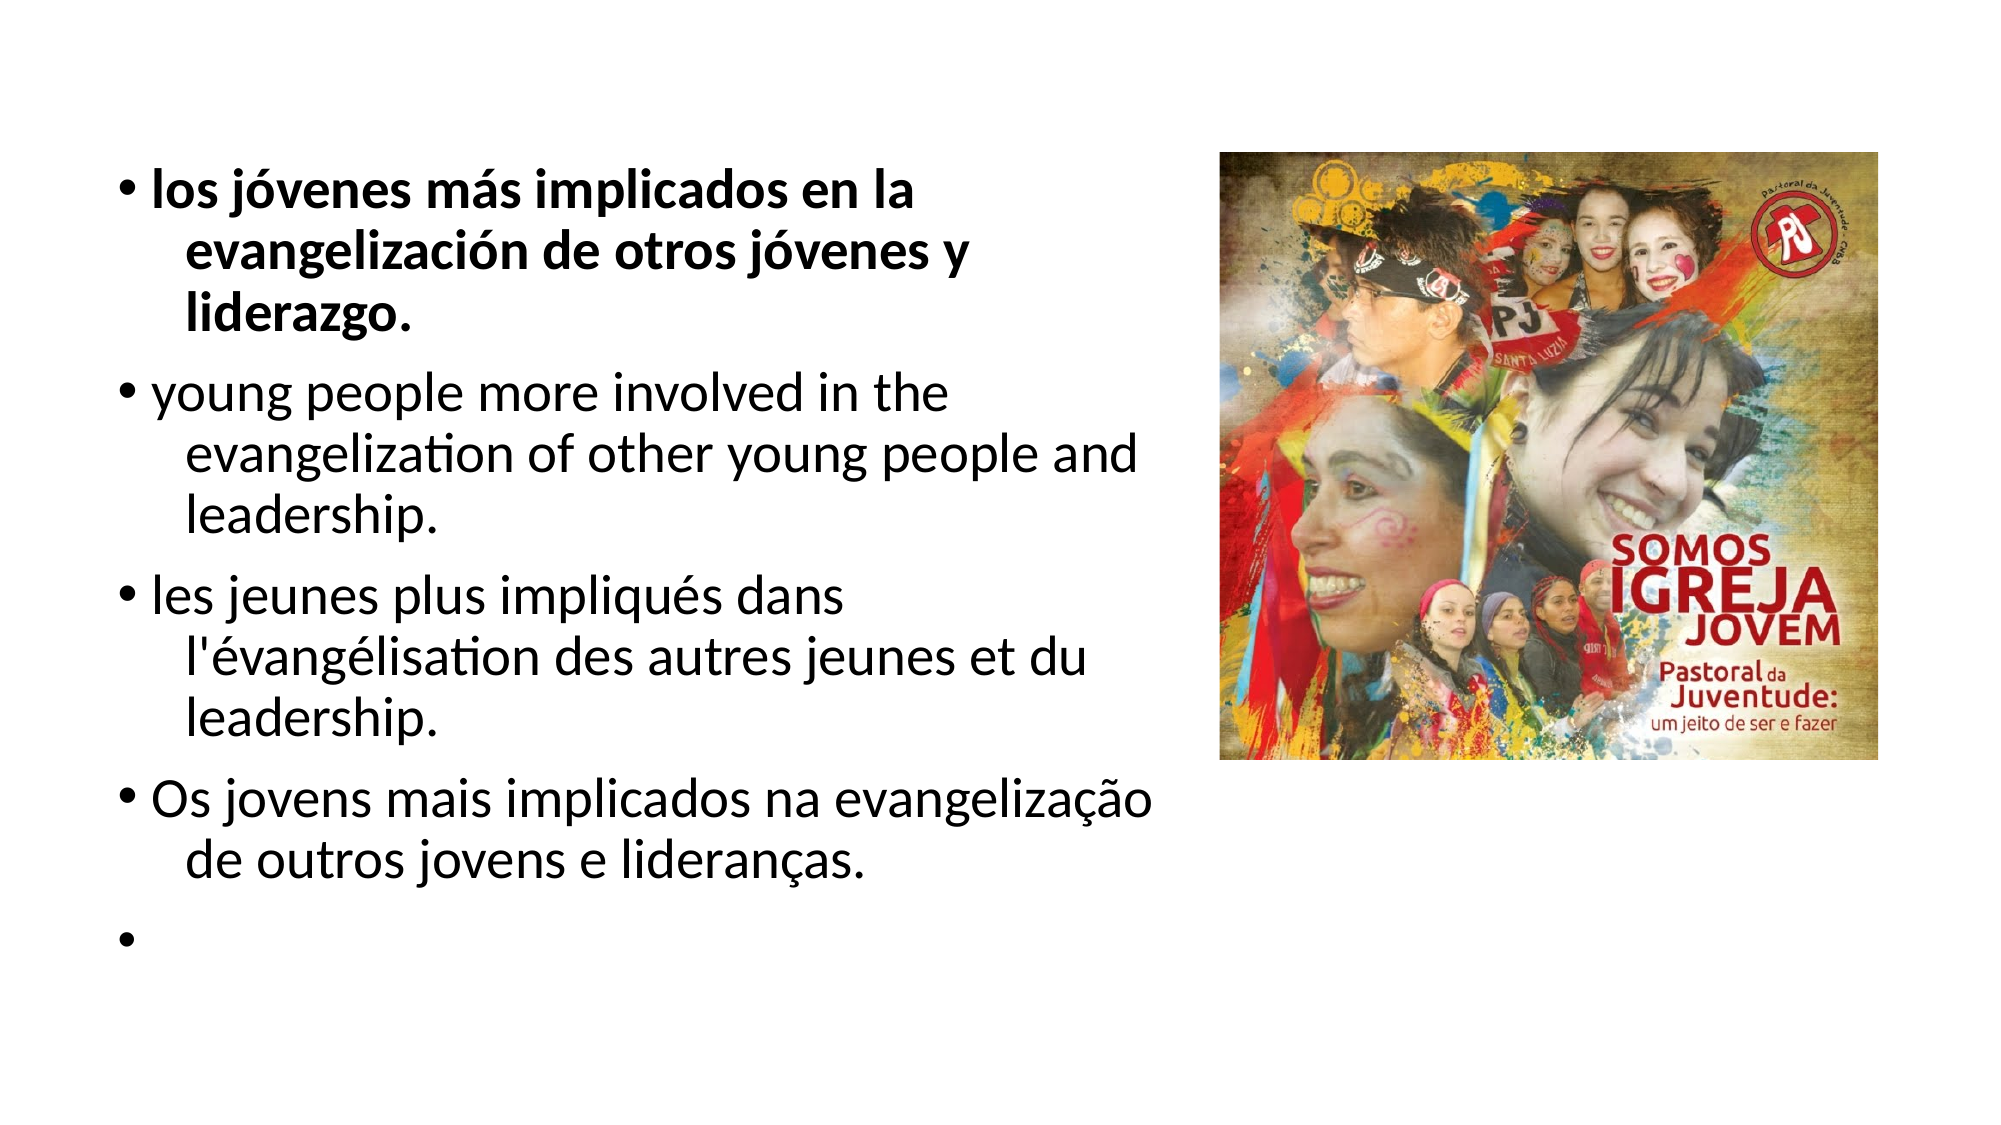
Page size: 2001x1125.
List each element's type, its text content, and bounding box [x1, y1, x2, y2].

list los jóvenes más implicados en la evangelización de otros jóvenes y liderazgo. young people more involved in the evangelization of other young people and leadership. les jeunes plus impliqués dans l'évangélisation des autres jeunes et du leadership. Os jovens mais implicados na evangelização de outros jovens e lideranças. [102, 152, 1174, 961]
picture [1219, 152, 1879, 760]
